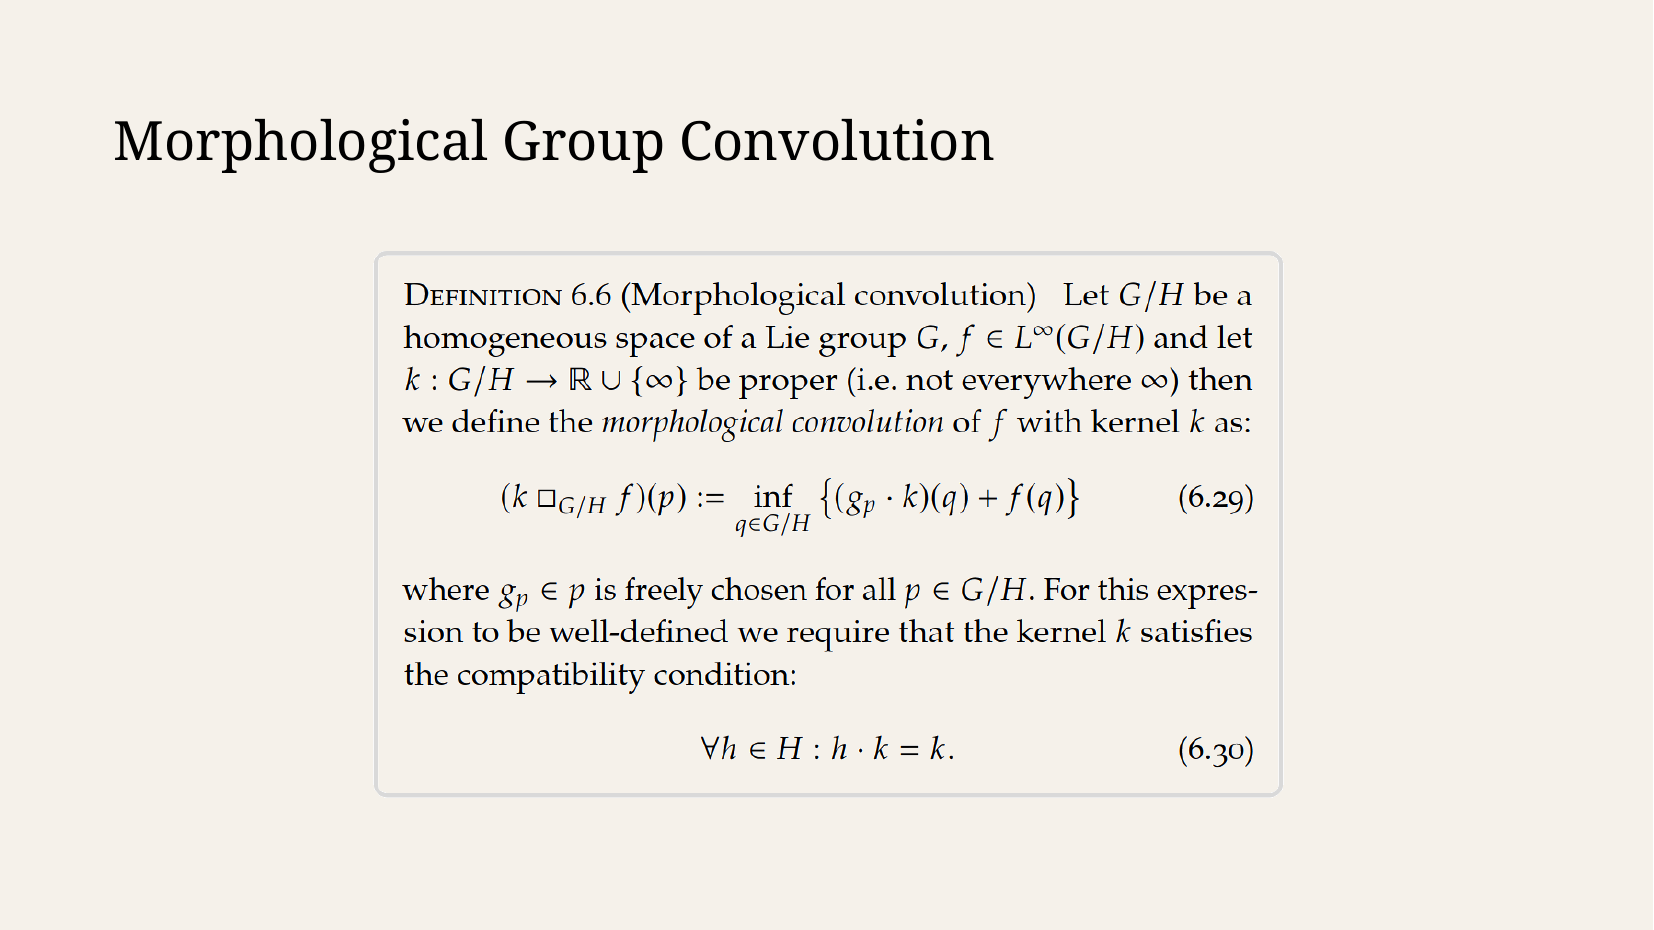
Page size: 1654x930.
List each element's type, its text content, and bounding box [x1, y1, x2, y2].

picture [367, 246, 1286, 802]
title Morphological Group Convolution [113, 49, 1540, 230]
